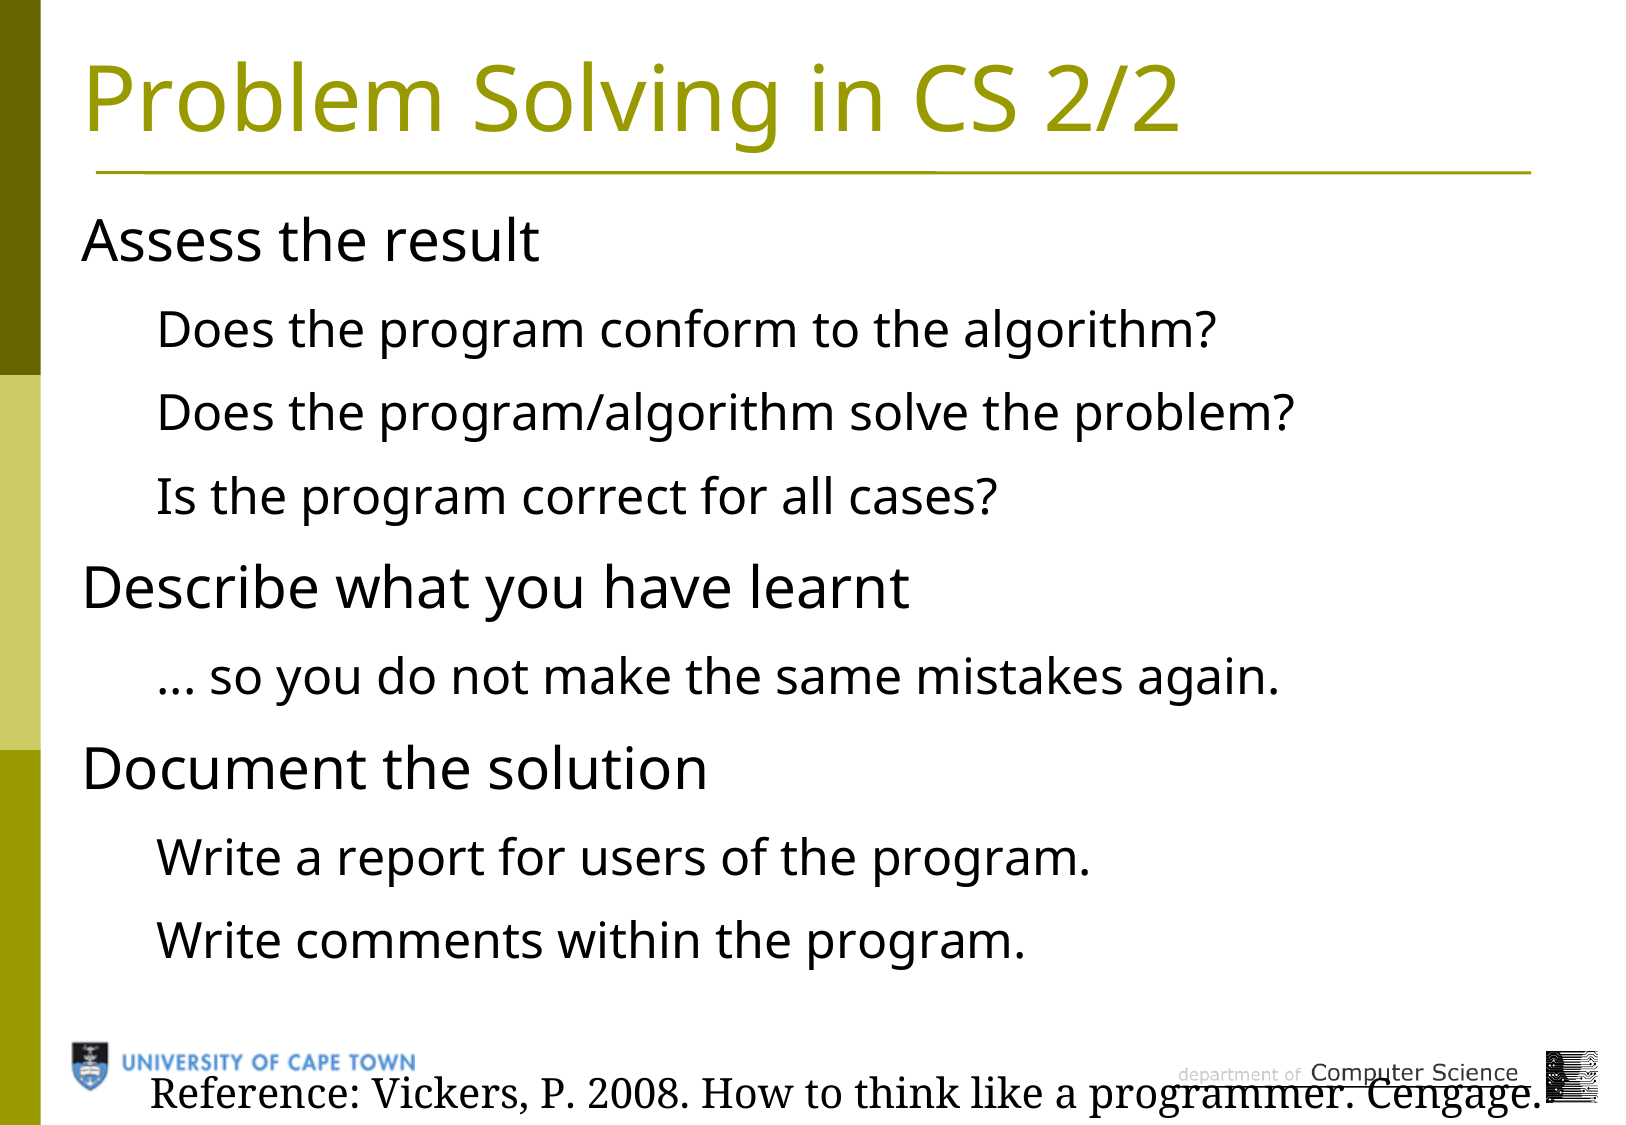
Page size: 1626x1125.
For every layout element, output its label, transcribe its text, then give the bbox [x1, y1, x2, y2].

list Assess the result Does the program conform to the algorithm? Does the program/algorithm solve the problem? Is the program correct for all cases? Describe what you have learnt ... so you do not make the same mistakes again. Document the solution Write a report for users of the program. Write comments within the program. Reference: Vickers, P. 2008. How to think like a programmer. Cengage. [81, 196, 1543, 1023]
picture [220, 1088, 230, 1095]
picture [288, 1088, 297, 1103]
picture [263, 1088, 273, 1095]
picture [1546, 1051, 1598, 1103]
picture [61, 1024, 415, 1103]
picture [183, 1088, 193, 1095]
picture [1169, 1043, 1532, 1091]
picture [332, 1088, 342, 1095]
title Problem Solving in CS 2/2 [81, 36, 1543, 165]
picture [159, 1080, 168, 1093]
picture [159, 1095, 167, 1103]
